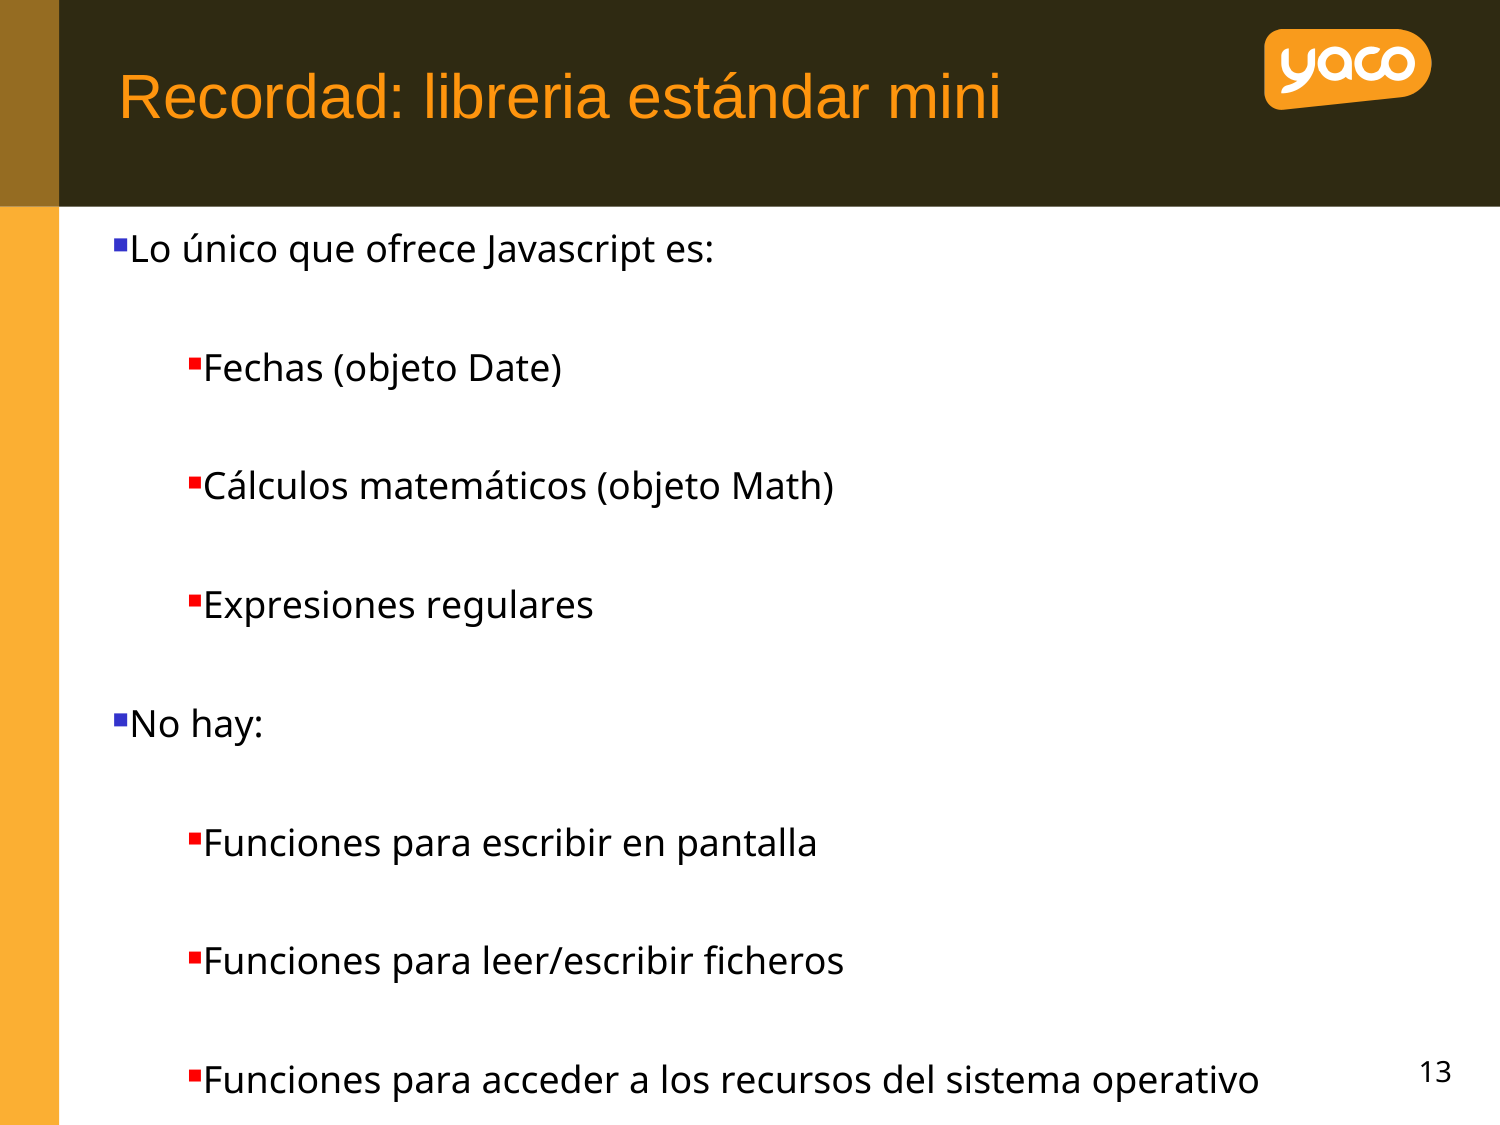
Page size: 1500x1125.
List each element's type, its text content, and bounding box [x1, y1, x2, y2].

text_box Lo único que ofrece Javascript es: Fechas (objeto Date) Cálculos matemáticos (objeto Math) Expresiones regulares No hay: Funciones para escribir en pantalla Funciones para leer/escribir ficheros Funciones para acceder a los recursos del sistema operativo [112, 253, 1441, 1023]
title Recordad: libreria estándar mini [118, 5, 1169, 193]
picture [1263, 29, 1433, 110]
